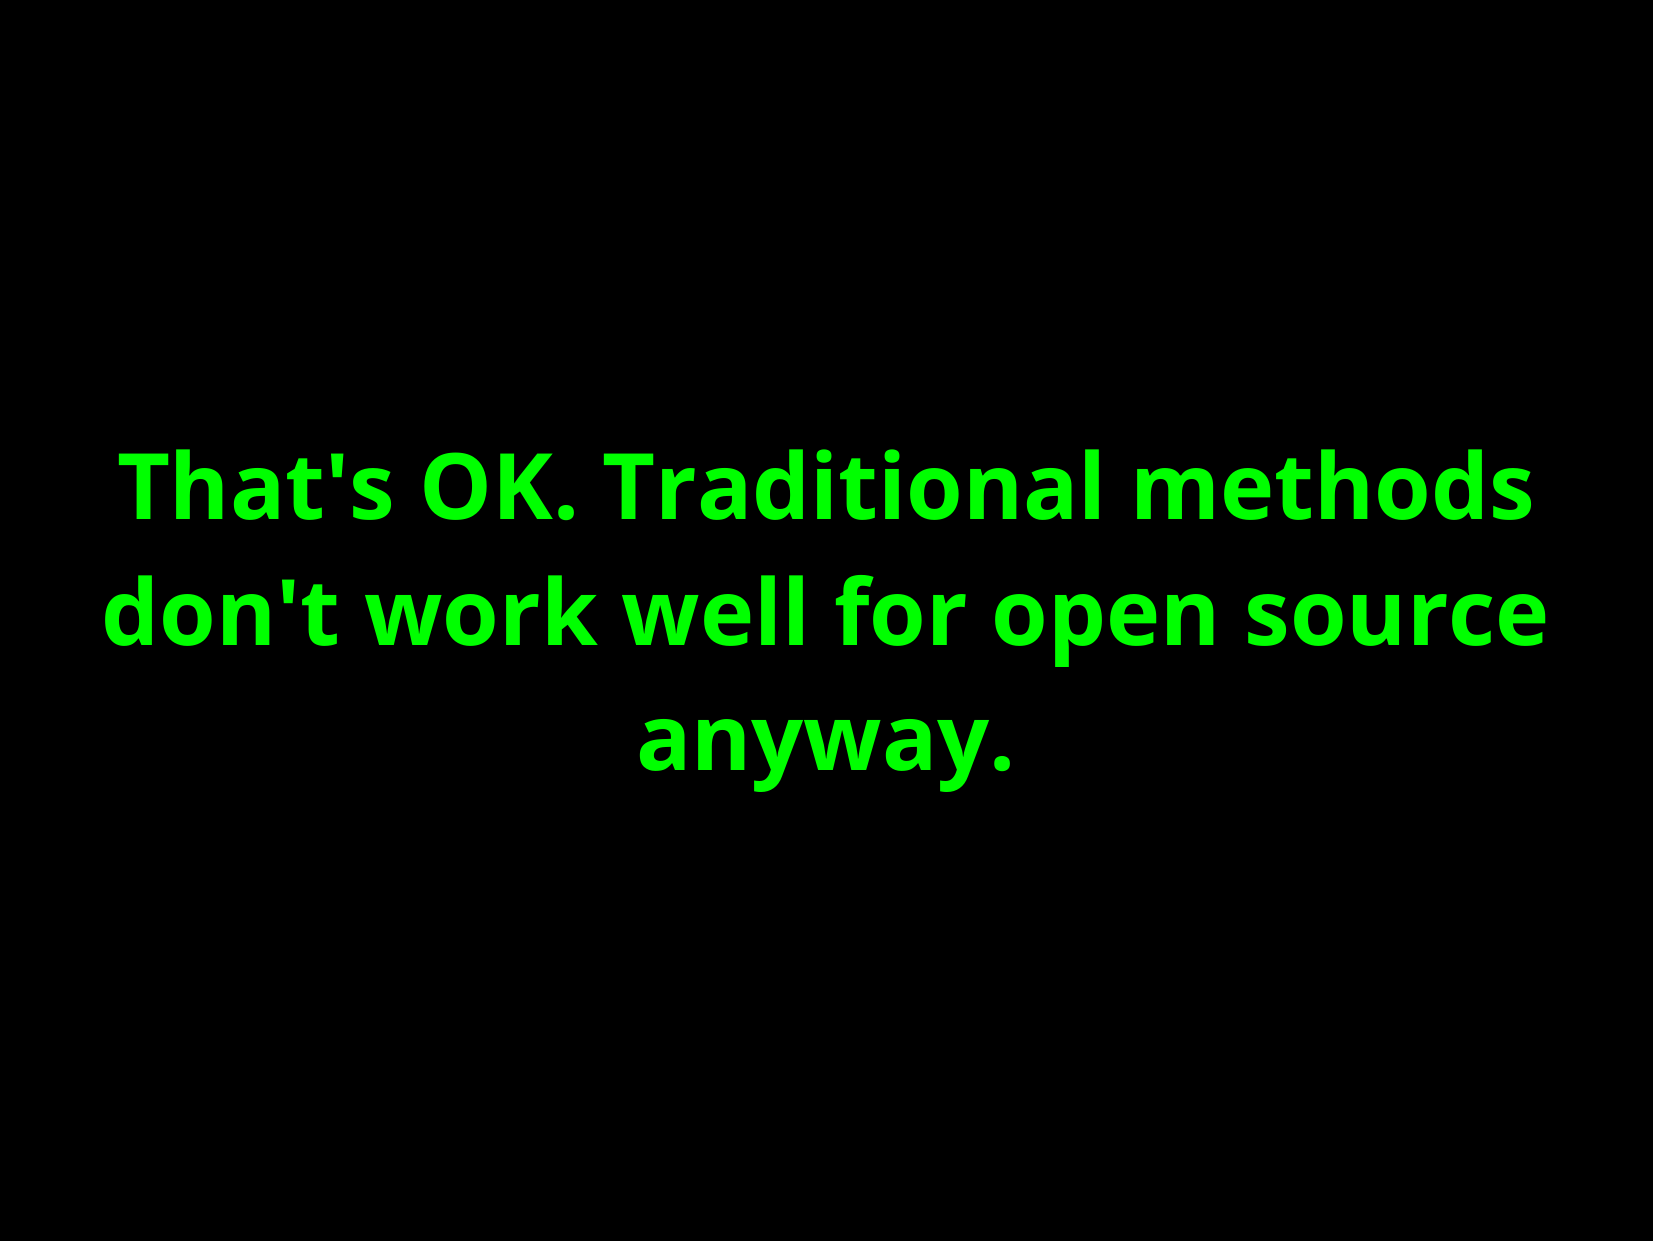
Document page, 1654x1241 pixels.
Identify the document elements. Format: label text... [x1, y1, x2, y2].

title That's OK. Traditional methods don't work well for open source anyway. [82, 136, 1571, 1084]
